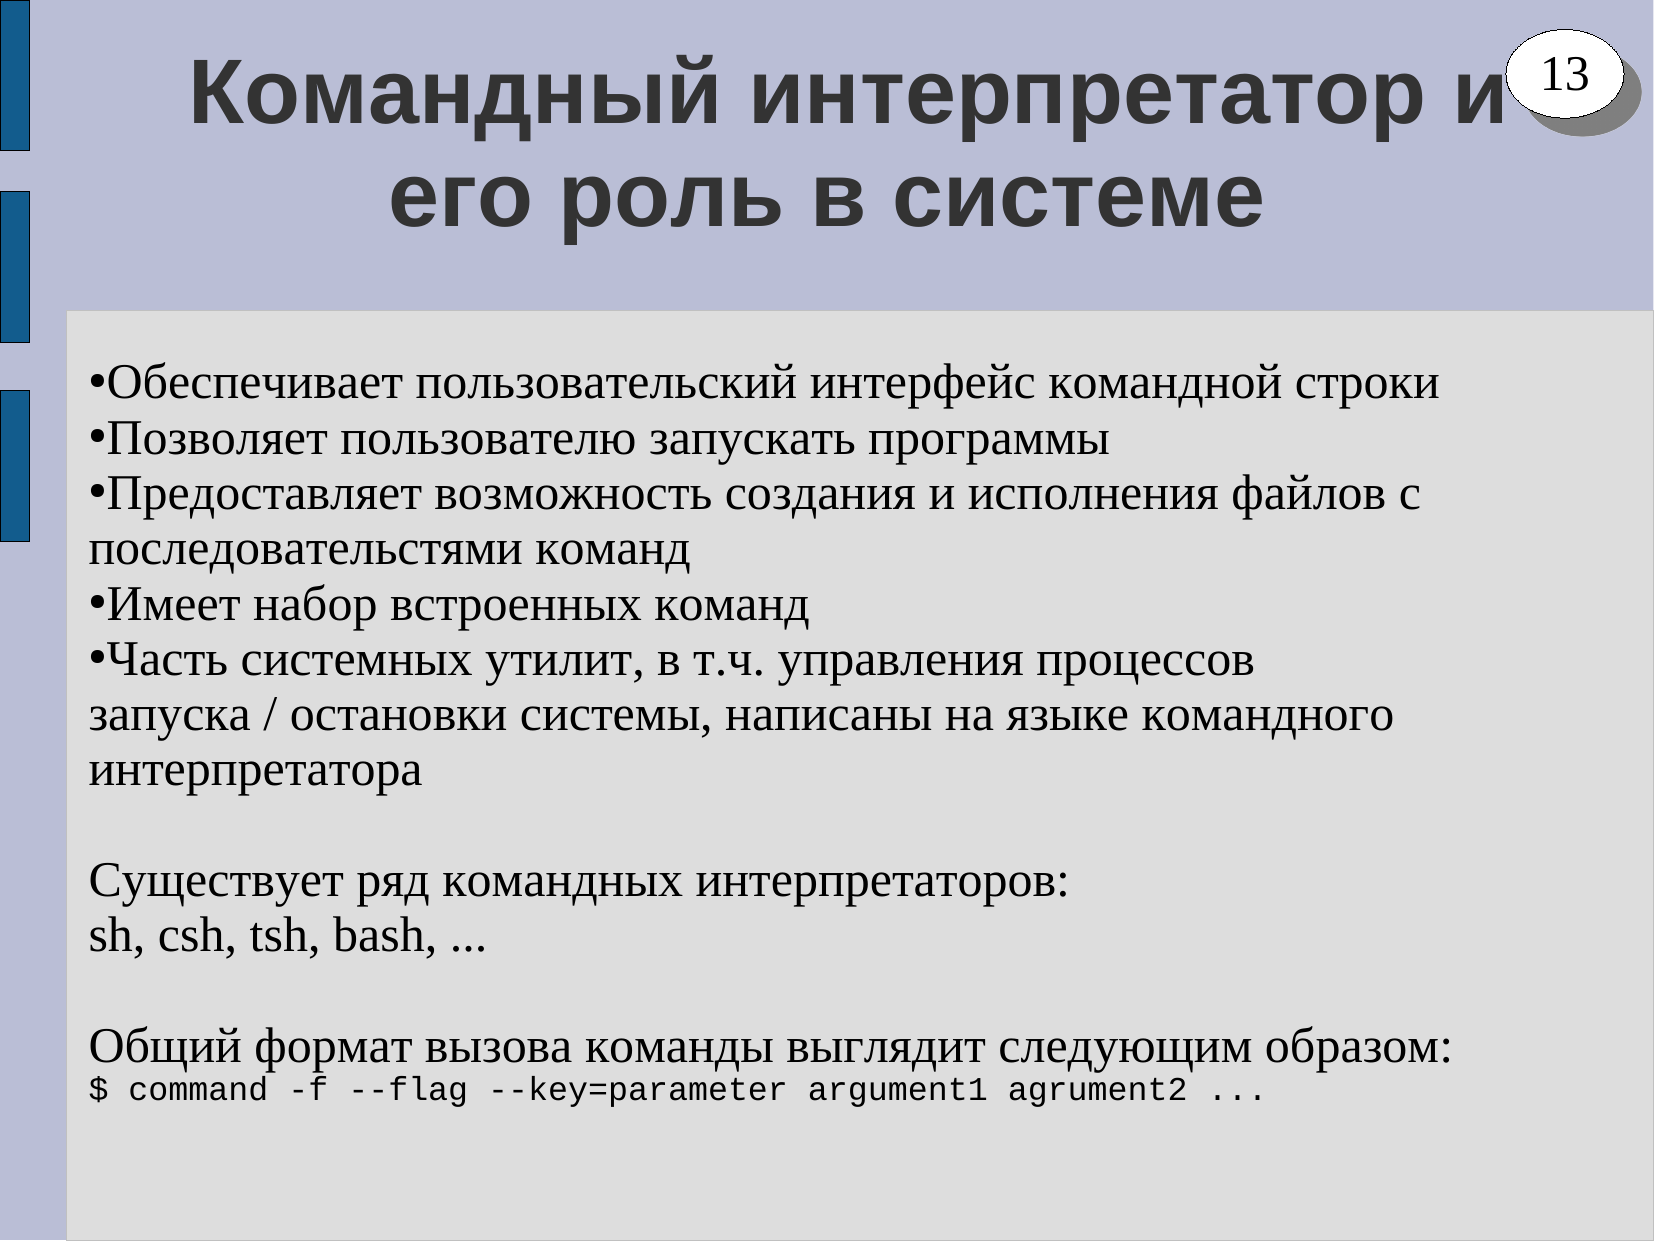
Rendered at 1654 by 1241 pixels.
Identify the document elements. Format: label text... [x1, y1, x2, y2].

text_box 13 [1505, 29, 1625, 119]
text_box Обеспечивает пользовательский интерфейс командной строки Позволяет пользователю запускать программы Предоставляет возможность создания и исполнения файлов с последовательстями команд Имеет набор встроенных команд Часть системных утилит, в т.ч. управления процессов запуска / остановки системы, написаны на языке командного интерпретатора Существует ряд командных интерпретаторов: sh, csh, tsh, bash, ... Общий формат вызова команды выглядит следующим образом: $ command -f --flag --key=parameter argument1 agrument2 ... [88, 354, 1455, 1111]
title Командный интерпретатор и его роль в системе [121, 40, 1534, 349]
